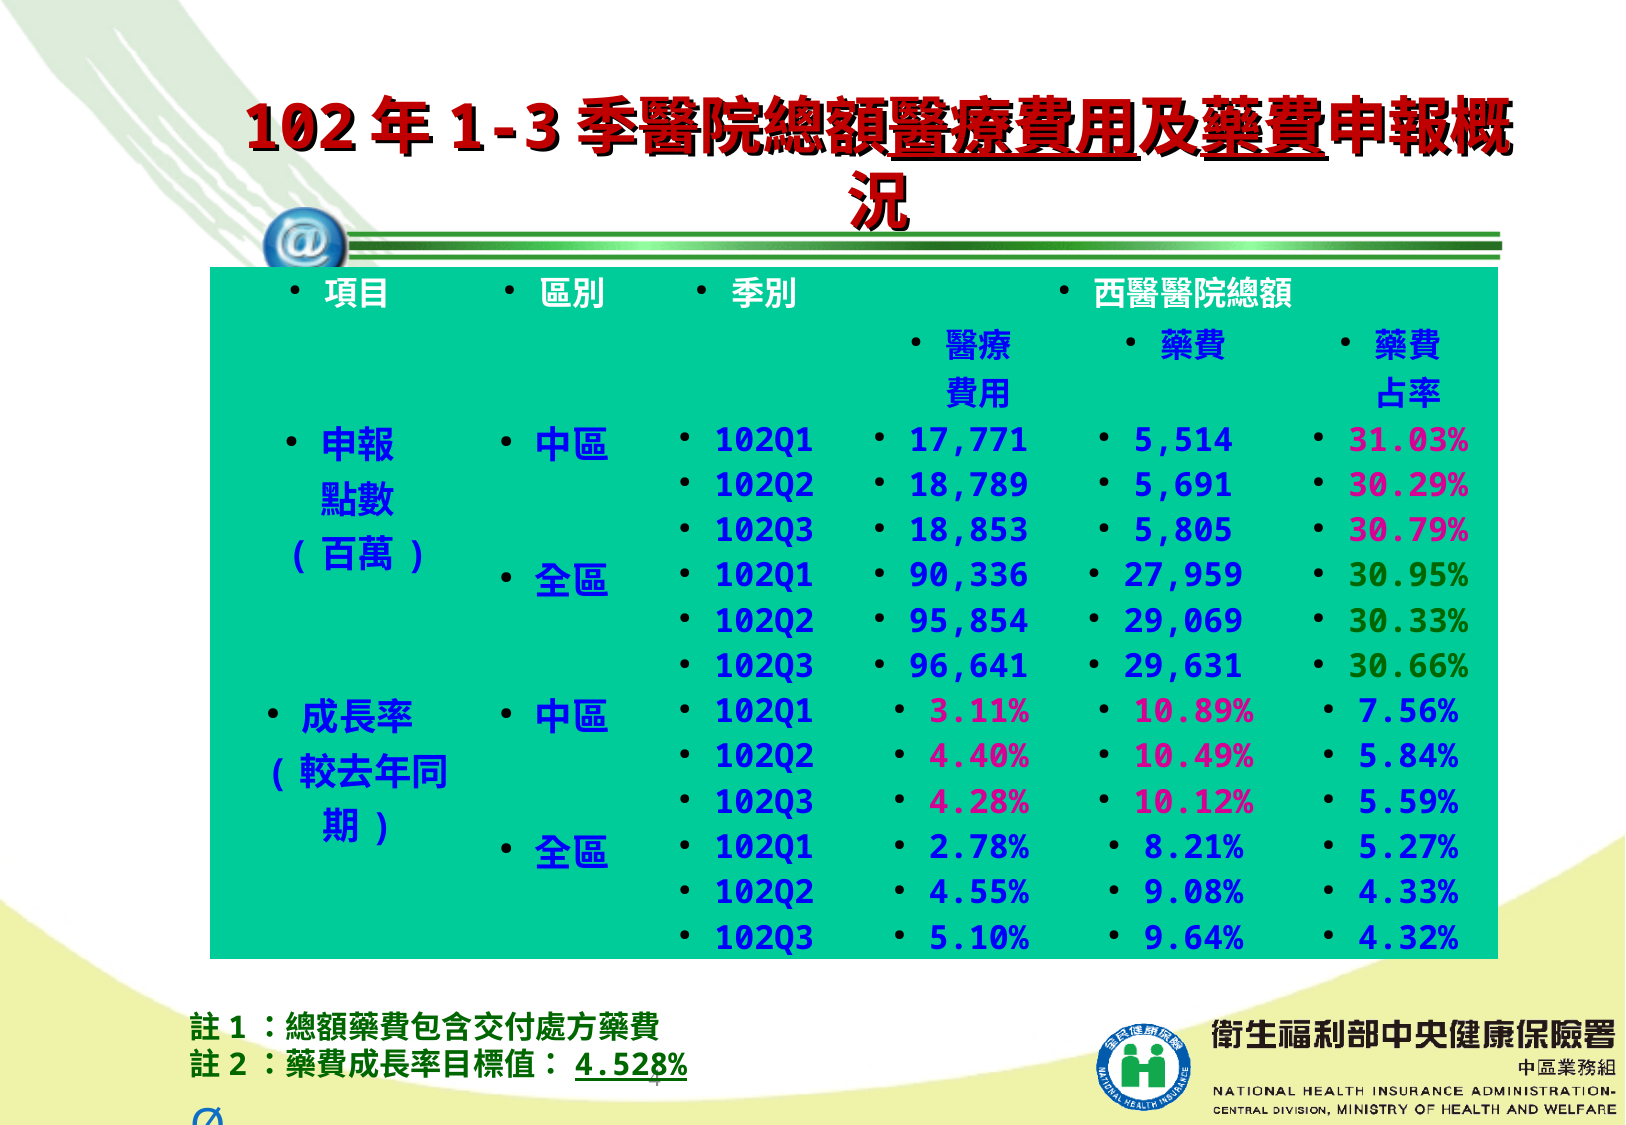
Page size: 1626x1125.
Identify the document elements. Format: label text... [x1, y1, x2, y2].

table_cell 102Q2 [639, 597, 854, 642]
table_cell 30.66% [1283, 642, 1498, 687]
table_cell 全區 [470, 551, 639, 687]
table_cell 5.84% [1283, 733, 1498, 778]
table_cell 4.55% [854, 868, 1069, 914]
table_cell 中區 [470, 687, 639, 823]
table_cell 5.27% [1283, 823, 1498, 868]
table_cell 30.95% [1283, 551, 1498, 597]
table_cell 5.10% [854, 914, 1069, 959]
table_cell 102Q1 [639, 823, 854, 868]
table_cell 95,854 [854, 597, 1069, 642]
table_cell 7.56% [1283, 687, 1498, 733]
table_cell 18,789 [854, 461, 1069, 506]
text_box [633, 1046, 1013, 1107]
table_cell 中區 [470, 415, 639, 551]
table_cell 申報 點數 (百萬) [210, 415, 470, 687]
table_cell 30.29% [1283, 461, 1498, 506]
table_cell 5,805 [1069, 506, 1283, 551]
table_cell 10.49% [1069, 733, 1283, 778]
table_cell 102Q3 [639, 506, 854, 551]
table_cell 4.32% [1283, 914, 1498, 959]
table_cell 96,641 [854, 642, 1069, 687]
text_box [865, 209, 874, 222]
table_header 西醫醫院總額 [854, 267, 1498, 319]
table_cell 全區 [470, 823, 639, 959]
text_box [268, 79, 1625, 268]
table_cell 4.28% [854, 778, 1069, 823]
table_cell 30.79% [1283, 506, 1498, 551]
table_cell 藥費 占率 [1283, 319, 1498, 415]
table_cell 102Q1 [639, 551, 854, 597]
table_cell 醫療 費用 [854, 319, 1069, 415]
table_cell 102Q1 [639, 687, 854, 733]
table_cell 2.78% [854, 823, 1069, 868]
table_cell 5.59% [1283, 778, 1498, 823]
list 註1：總額藥費包含交付處方藥費 註2：藥費成長率目標值：4.528% [174, 999, 955, 1095]
table_cell 102Q3 [639, 642, 854, 687]
table_cell 4.40% [854, 733, 1069, 778]
table_cell 10.89% [1069, 687, 1283, 733]
table_cell 102Q3 [639, 914, 854, 959]
table_cell 102Q2 [639, 733, 854, 778]
table_cell 29,069 [1069, 597, 1283, 642]
table_cell 17,771 [854, 415, 1069, 461]
table_cell 90,336 [854, 551, 1069, 597]
table_cell 102Q1 [639, 415, 854, 461]
table_cell 3.11% [854, 687, 1069, 733]
table_cell 27,959 [1069, 551, 1283, 597]
table_cell 8.21% [1069, 823, 1283, 868]
table_cell 29,631 [1069, 642, 1283, 687]
table_cell 9.64% [1069, 914, 1283, 959]
table_cell 102Q2 [639, 868, 854, 914]
table_cell 102Q3 [639, 778, 854, 823]
table_header 區別 [470, 267, 639, 415]
table_cell 成長率 (較去年同期) [210, 687, 470, 959]
table_cell 4.33% [1283, 868, 1498, 914]
table_cell 9.08% [1069, 868, 1283, 914]
table_cell 18,853 [854, 506, 1069, 551]
table_cell 5,691 [1069, 461, 1283, 506]
table_cell 5,514 [1069, 415, 1283, 461]
table_cell 31.03% [1283, 415, 1498, 461]
table_cell 102Q2 [639, 461, 854, 506]
table_header 項目 [210, 267, 470, 415]
title 102年1-3季醫院總額醫療費用及藥費申報概況 [210, 78, 1545, 209]
table_cell 藥費 [1069, 319, 1283, 415]
table_cell 10.12% [1069, 778, 1283, 823]
table_cell 30.33% [1283, 597, 1498, 642]
table_header 季別 [639, 267, 854, 415]
